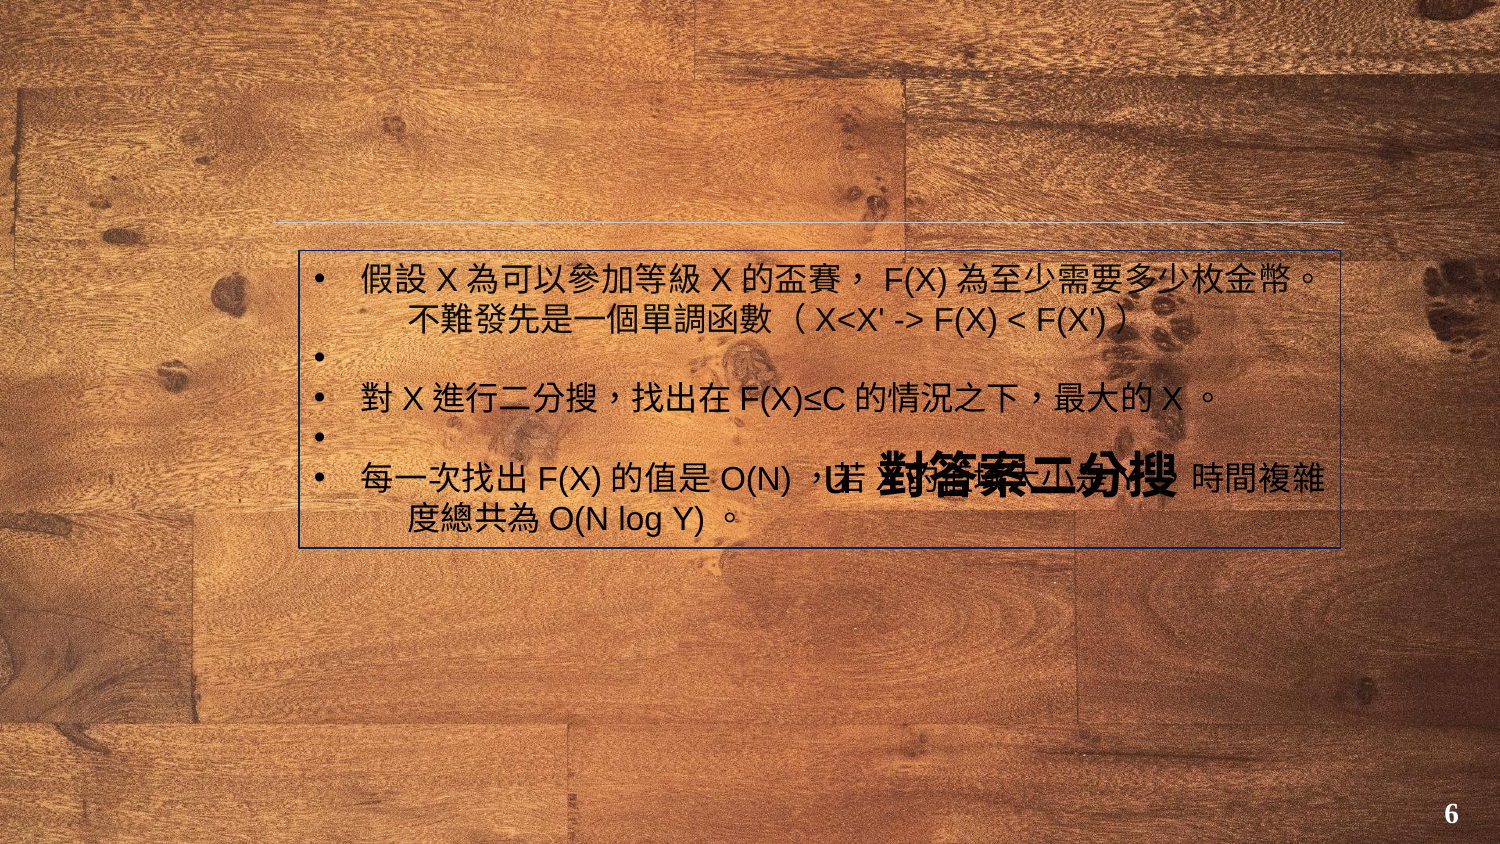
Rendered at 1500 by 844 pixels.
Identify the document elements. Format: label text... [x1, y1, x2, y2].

text_box 假設X為可以參加等級X的盃賽，F(X)為至少需要多少枚金幣。不難發先是一個單調函數（X<X' -> F(X) < F(X')） 對X進行二分搜，找出在F(X)≤C的情況之下，最大的X。 每一次找出F(X)的值是O(N)，若X的值域大小是Y ，時間複雜度總共為O(N log Y)。 [298, 250, 1341, 549]
slide_number 6 [1429, 779, 1500, 844]
title 對答案二分搜 [255, 117, 1341, 233]
